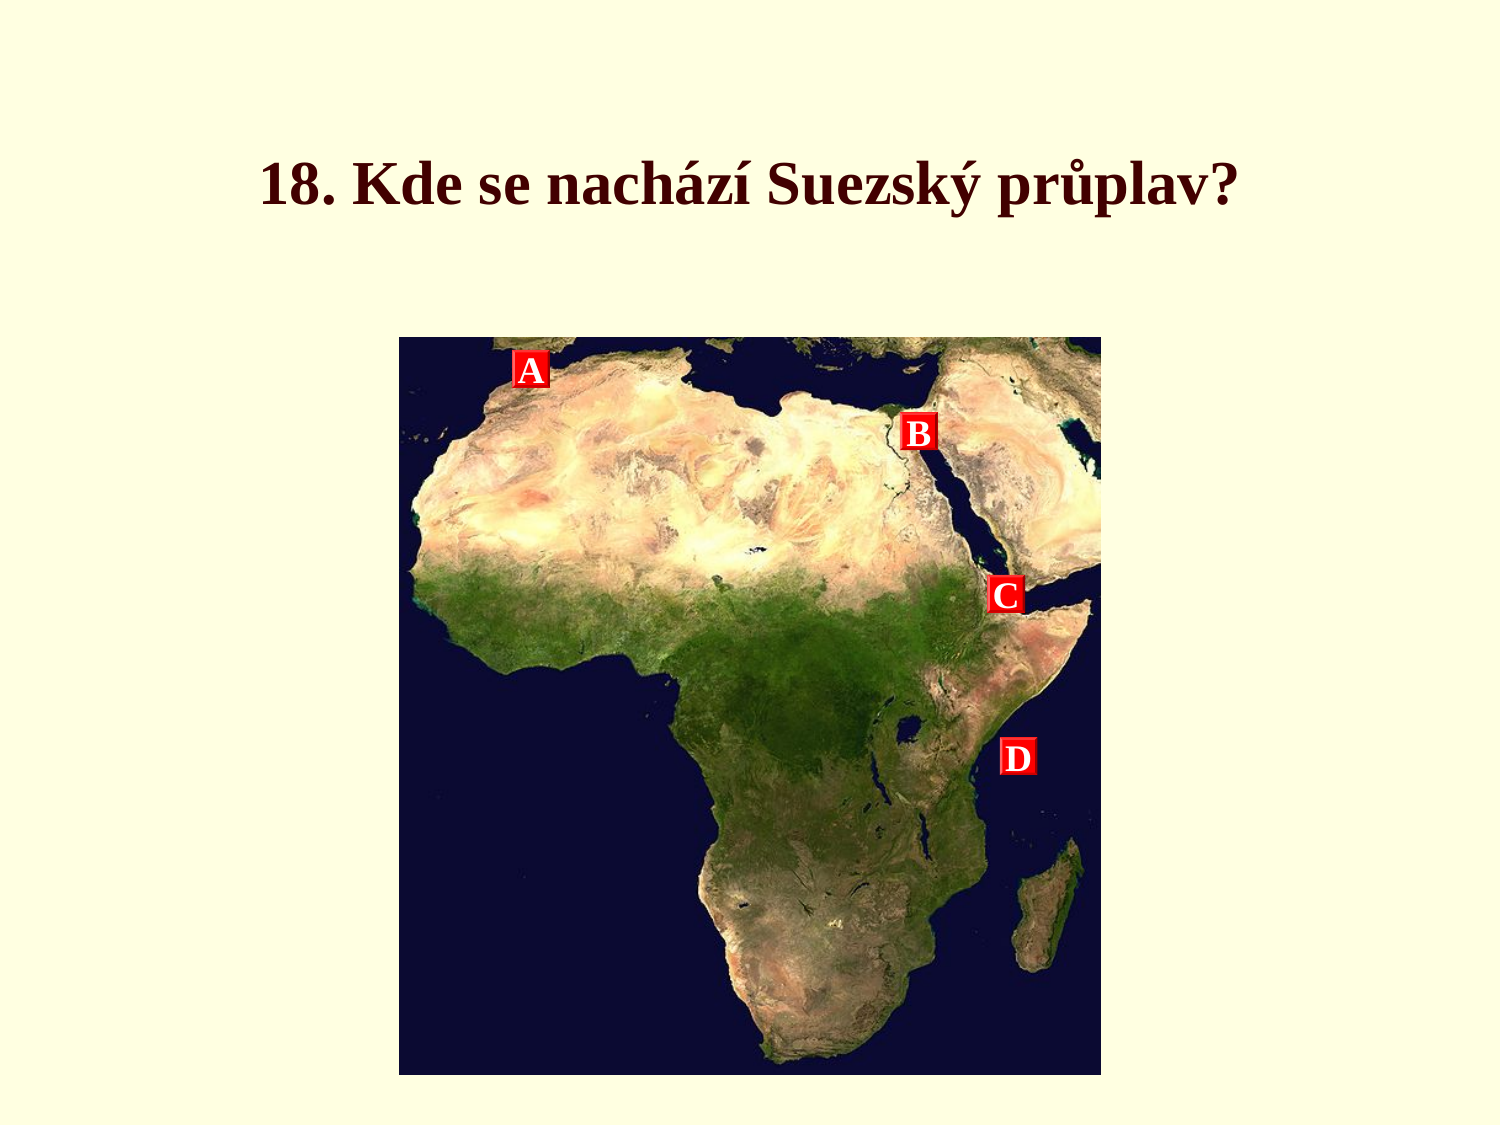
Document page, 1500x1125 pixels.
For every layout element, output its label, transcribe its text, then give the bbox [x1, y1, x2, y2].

text_box D [1003, 740, 1035, 772]
text_box A [515, 353, 547, 385]
text_box C [990, 578, 1022, 610]
text_box B [903, 415, 935, 447]
title 18. Kde se nachází Suezský průplav? [0, 135, 1500, 225]
text_box [399, 337, 1101, 1076]
